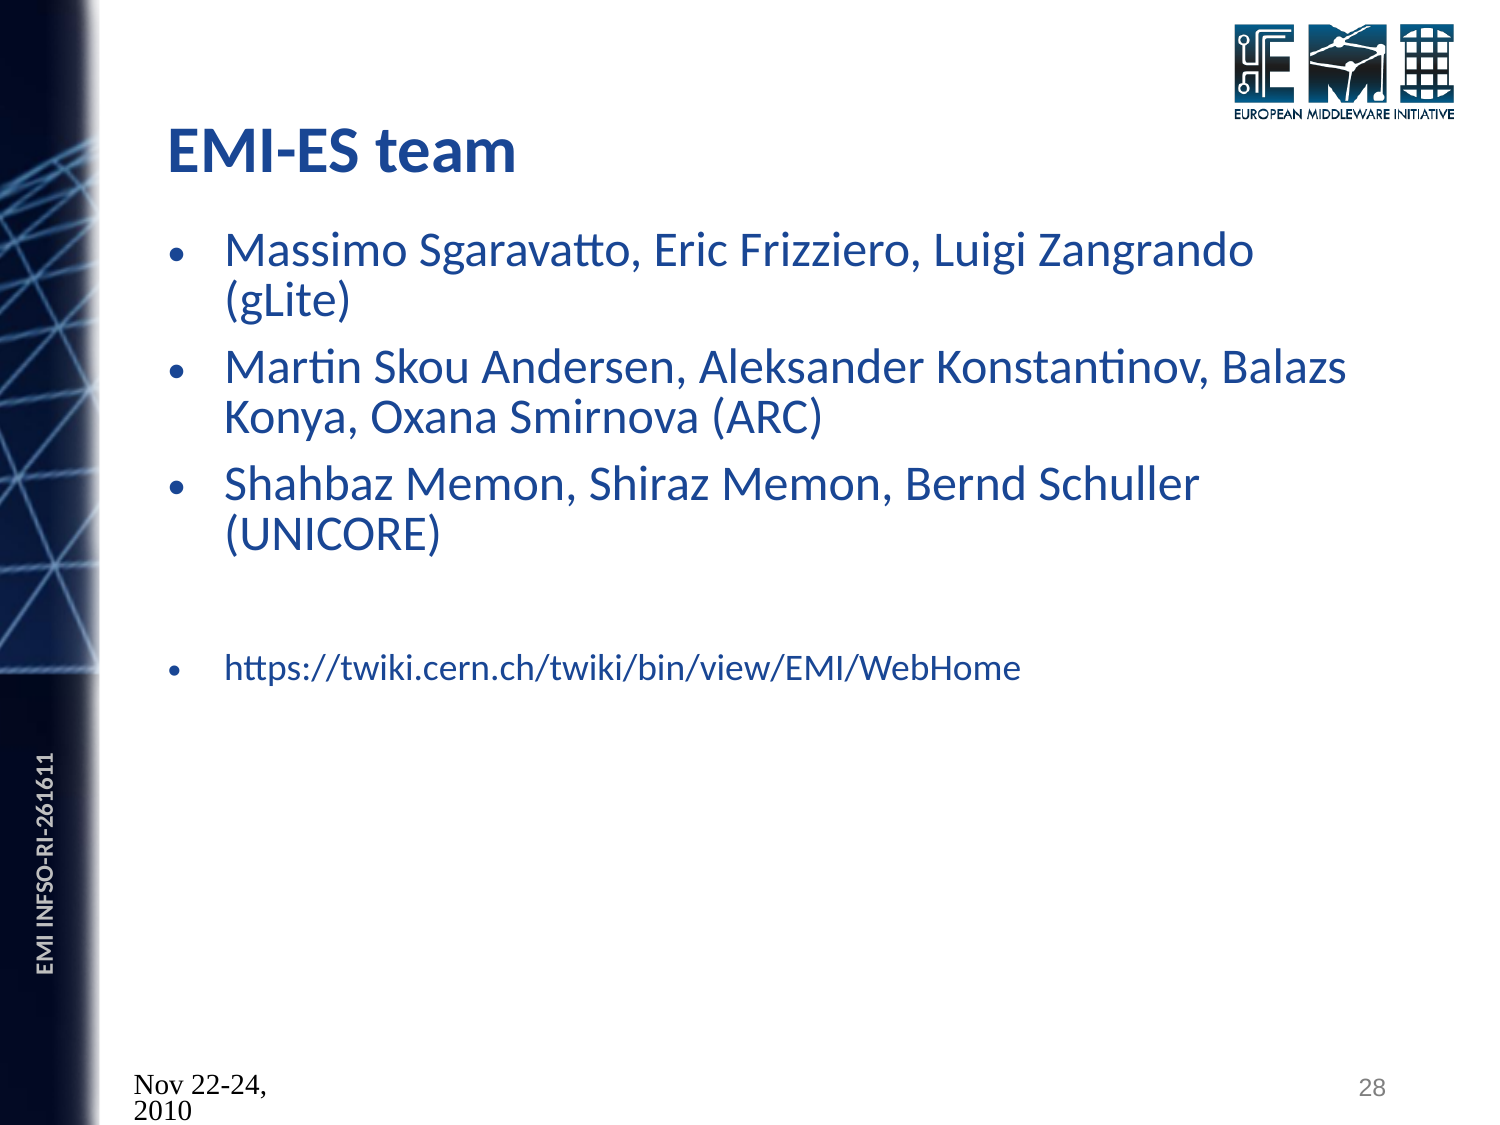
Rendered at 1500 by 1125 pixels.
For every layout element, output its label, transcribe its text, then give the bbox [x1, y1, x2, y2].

picture [1185, 8, 1500, 140]
list Massimo Sgaravatto, Eric Frizziero, Luigi Zangrando (gLite) Martin Skou Andersen, Aleksander Konstantinov, Balazs Konya, Oxana Smirnova (ARC) Shahbaz Memon, Shiraz Memon, Bernd Schuller (UNICORE) https://twiki.cern.ch/twiki/bin/view/EMI/WebHome [153, 221, 1381, 1053]
text_box EMI-ES team [153, 115, 1351, 212]
text_box <number> [1343, 1063, 1426, 1123]
picture [0, 0, 111, 1125]
